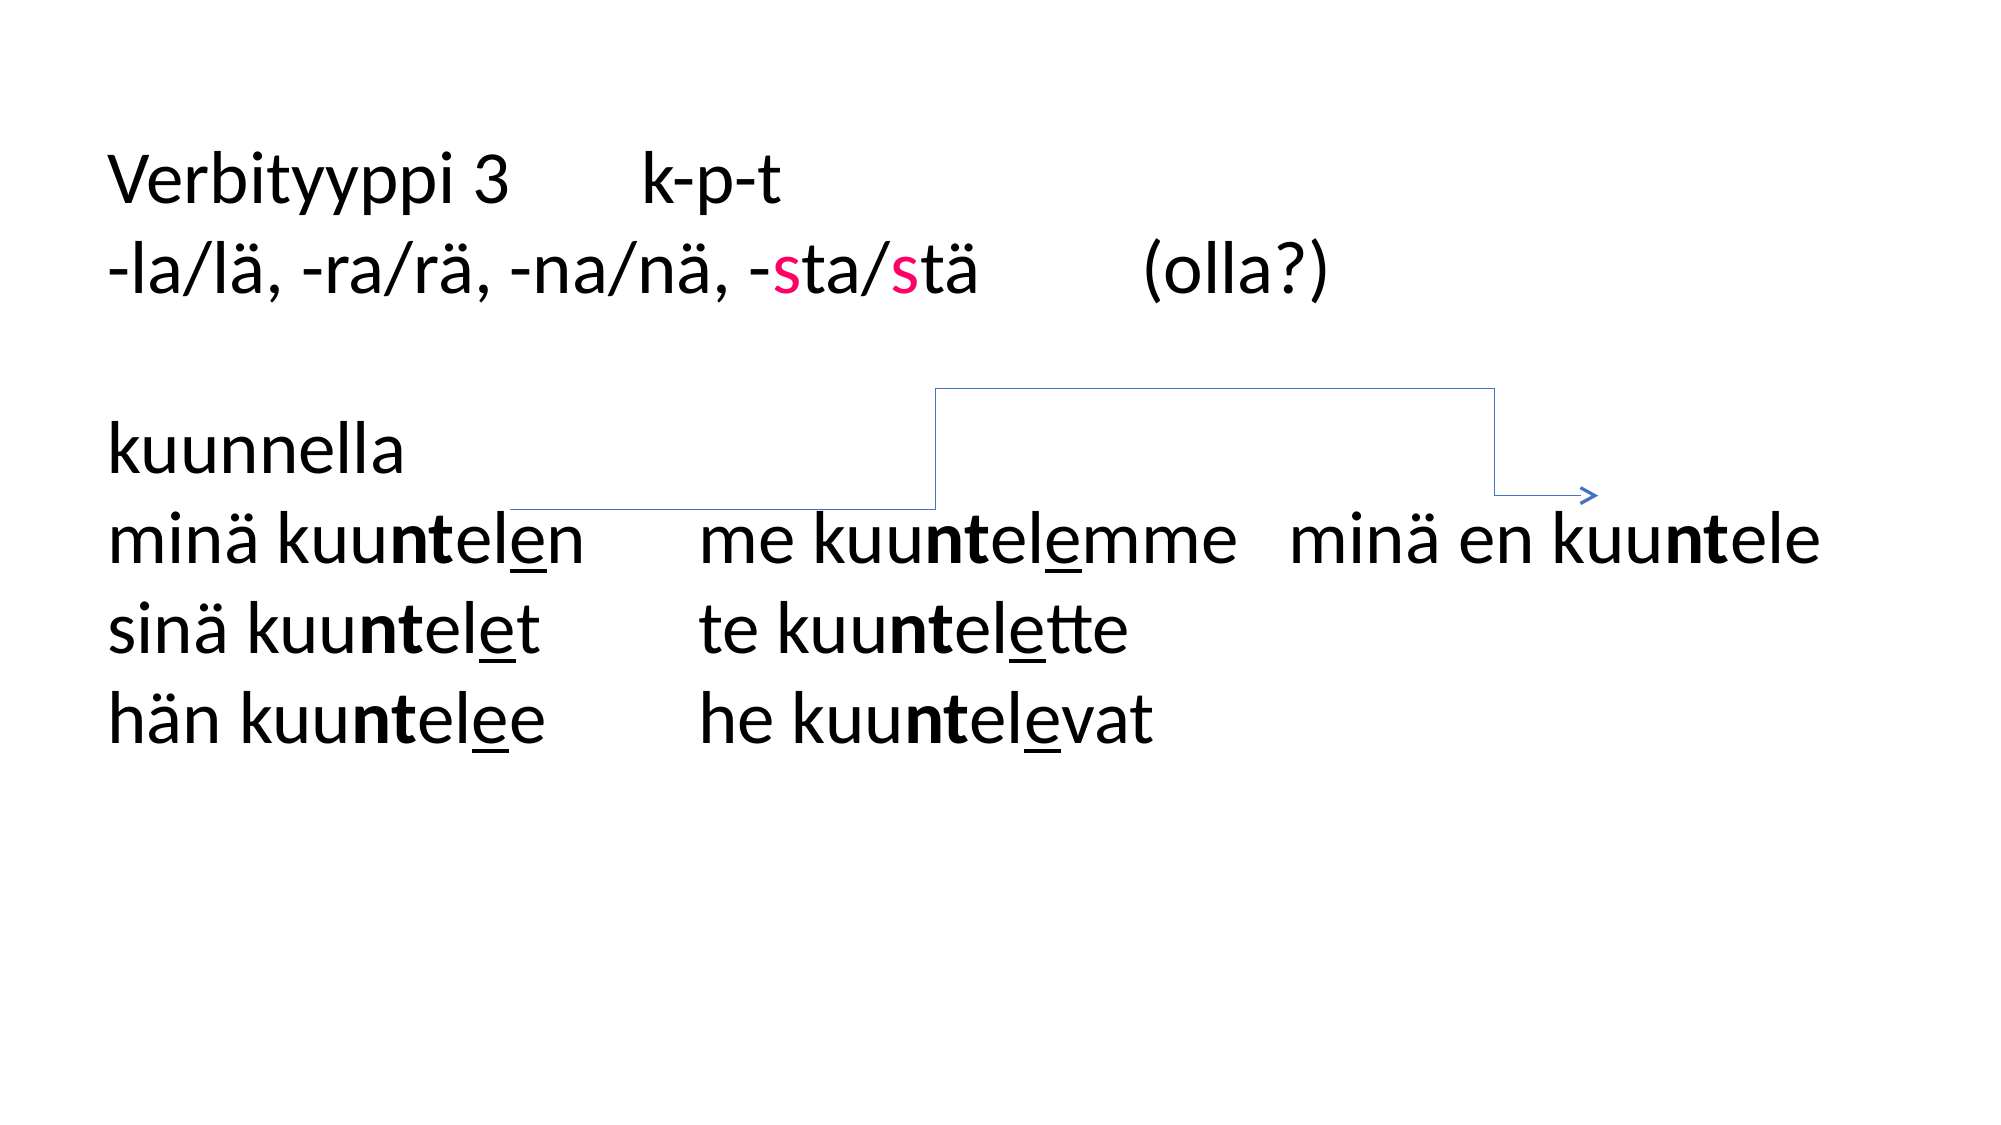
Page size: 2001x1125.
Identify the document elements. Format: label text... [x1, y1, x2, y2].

text_box Verbityyppi 3 k-p-t -la/lä, -ra/rä, -na/nä, -sta/stä (olla?) kuunnella minä kuuntelen me kuuntelemme minä en kuuntele sinä kuuntelet te kuuntelette hän kuuntelee he kuuntelevat [92, 121, 2000, 767]
